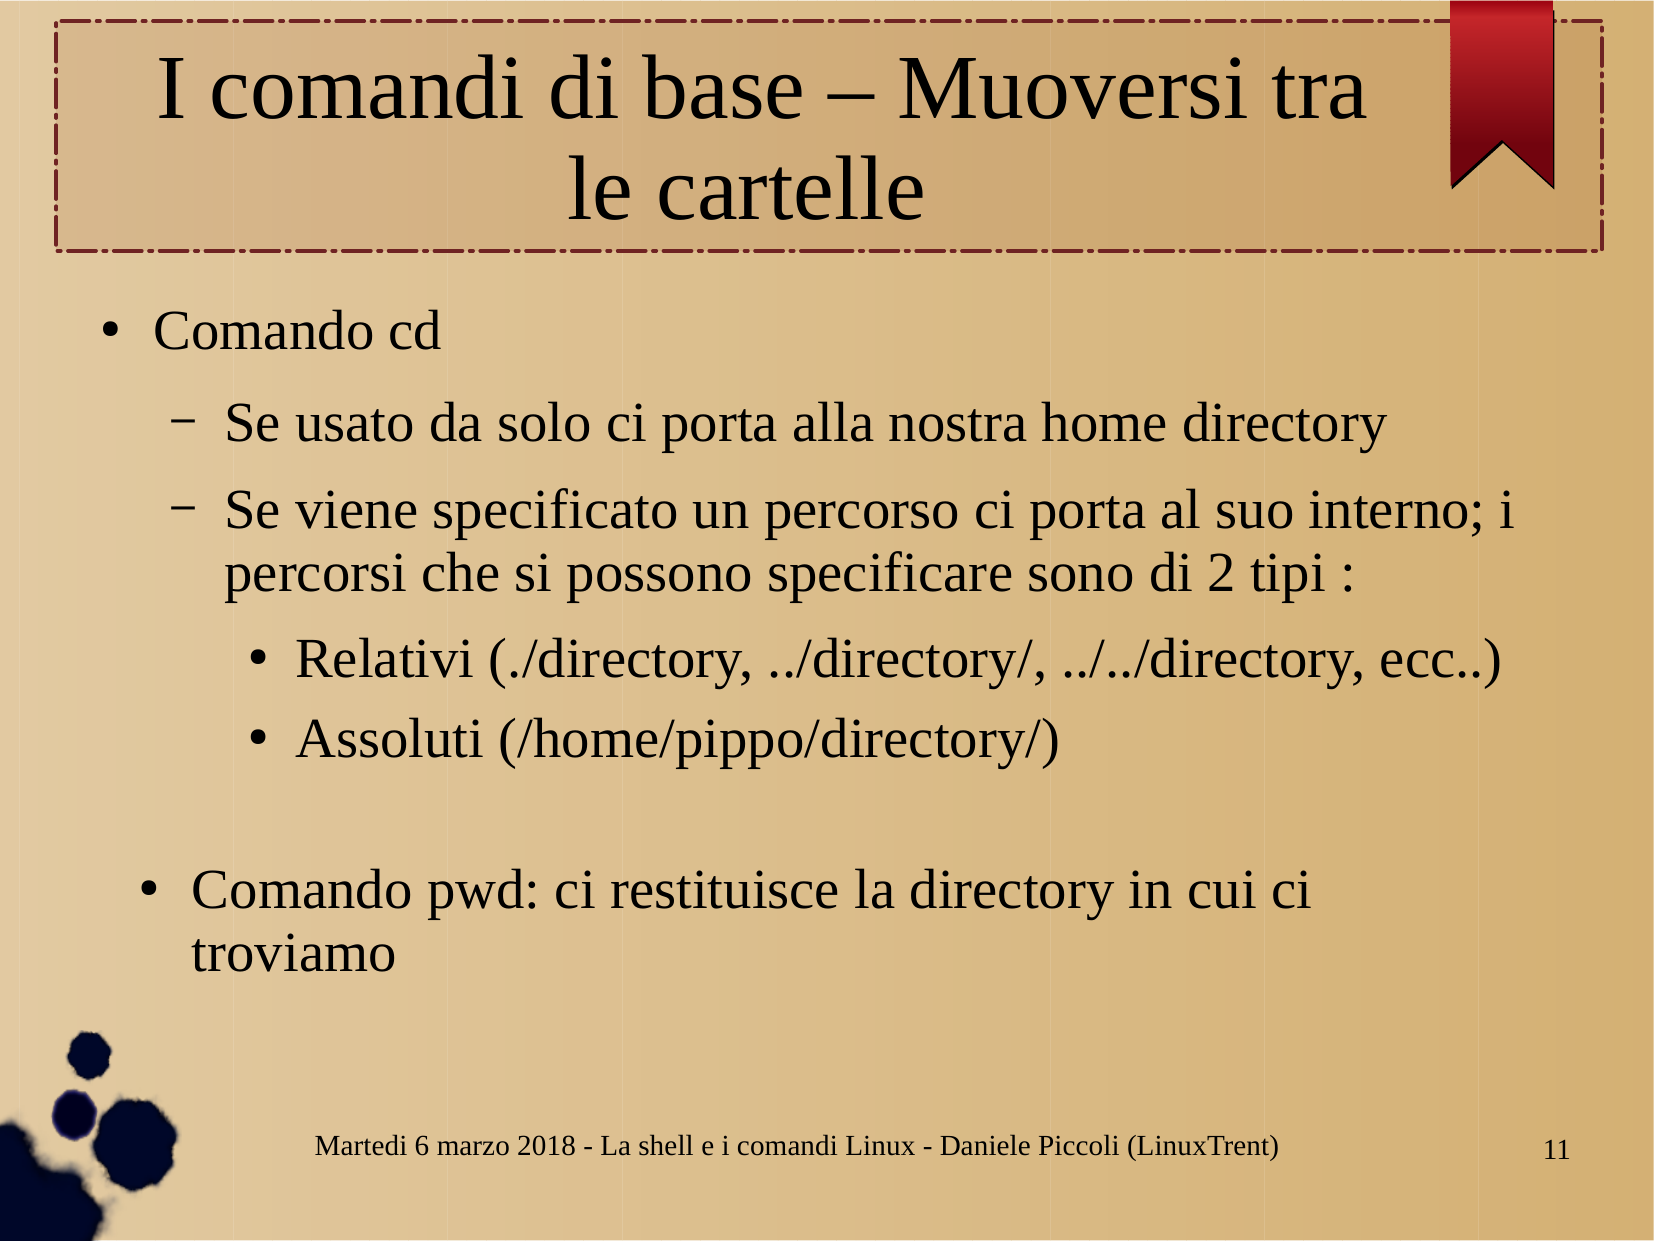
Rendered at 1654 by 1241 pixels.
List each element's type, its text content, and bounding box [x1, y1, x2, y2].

title I comandi di base – Muoversi tra le cartelle [82, 36, 1412, 240]
text_box Comando pwd: ci restituisce la directory in cui ci troviamo [106, 850, 1536, 991]
list Comando cd Se usato da solo ci porta alla nostra home directory Se viene specificato un percorso ci porta al suo interno; i percorsi che si possono specificare sono di 2 tipi : Relativi (./directory, ../directory/, ../../directory, ecc..) Assoluti (/home/pippo/directory/) [82, 299, 1560, 792]
